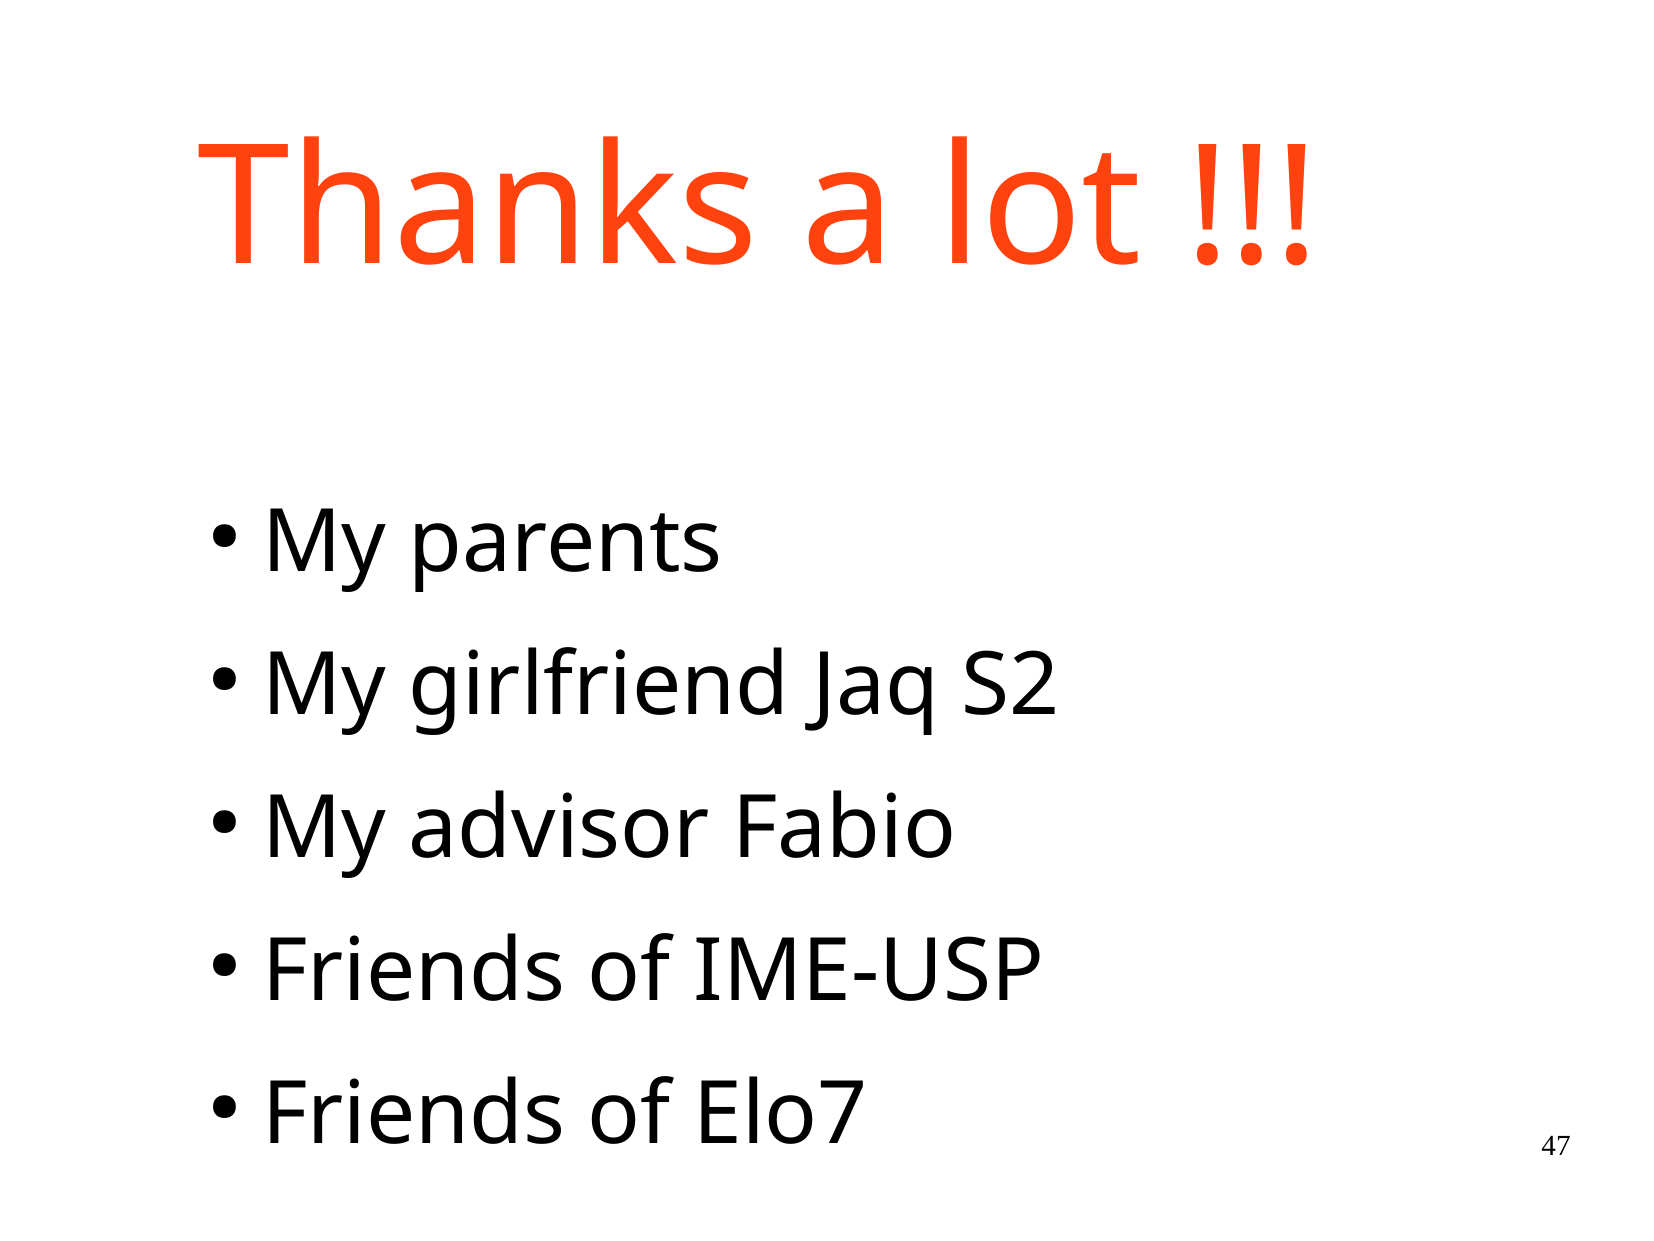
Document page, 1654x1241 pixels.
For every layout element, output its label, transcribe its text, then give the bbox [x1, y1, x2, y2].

list Thanks a lot !!! My parents My girlfriend Jaq S2 My advisor Fabio Friends of IME-USP Friends of Elo7 [120, 84, 1609, 1200]
